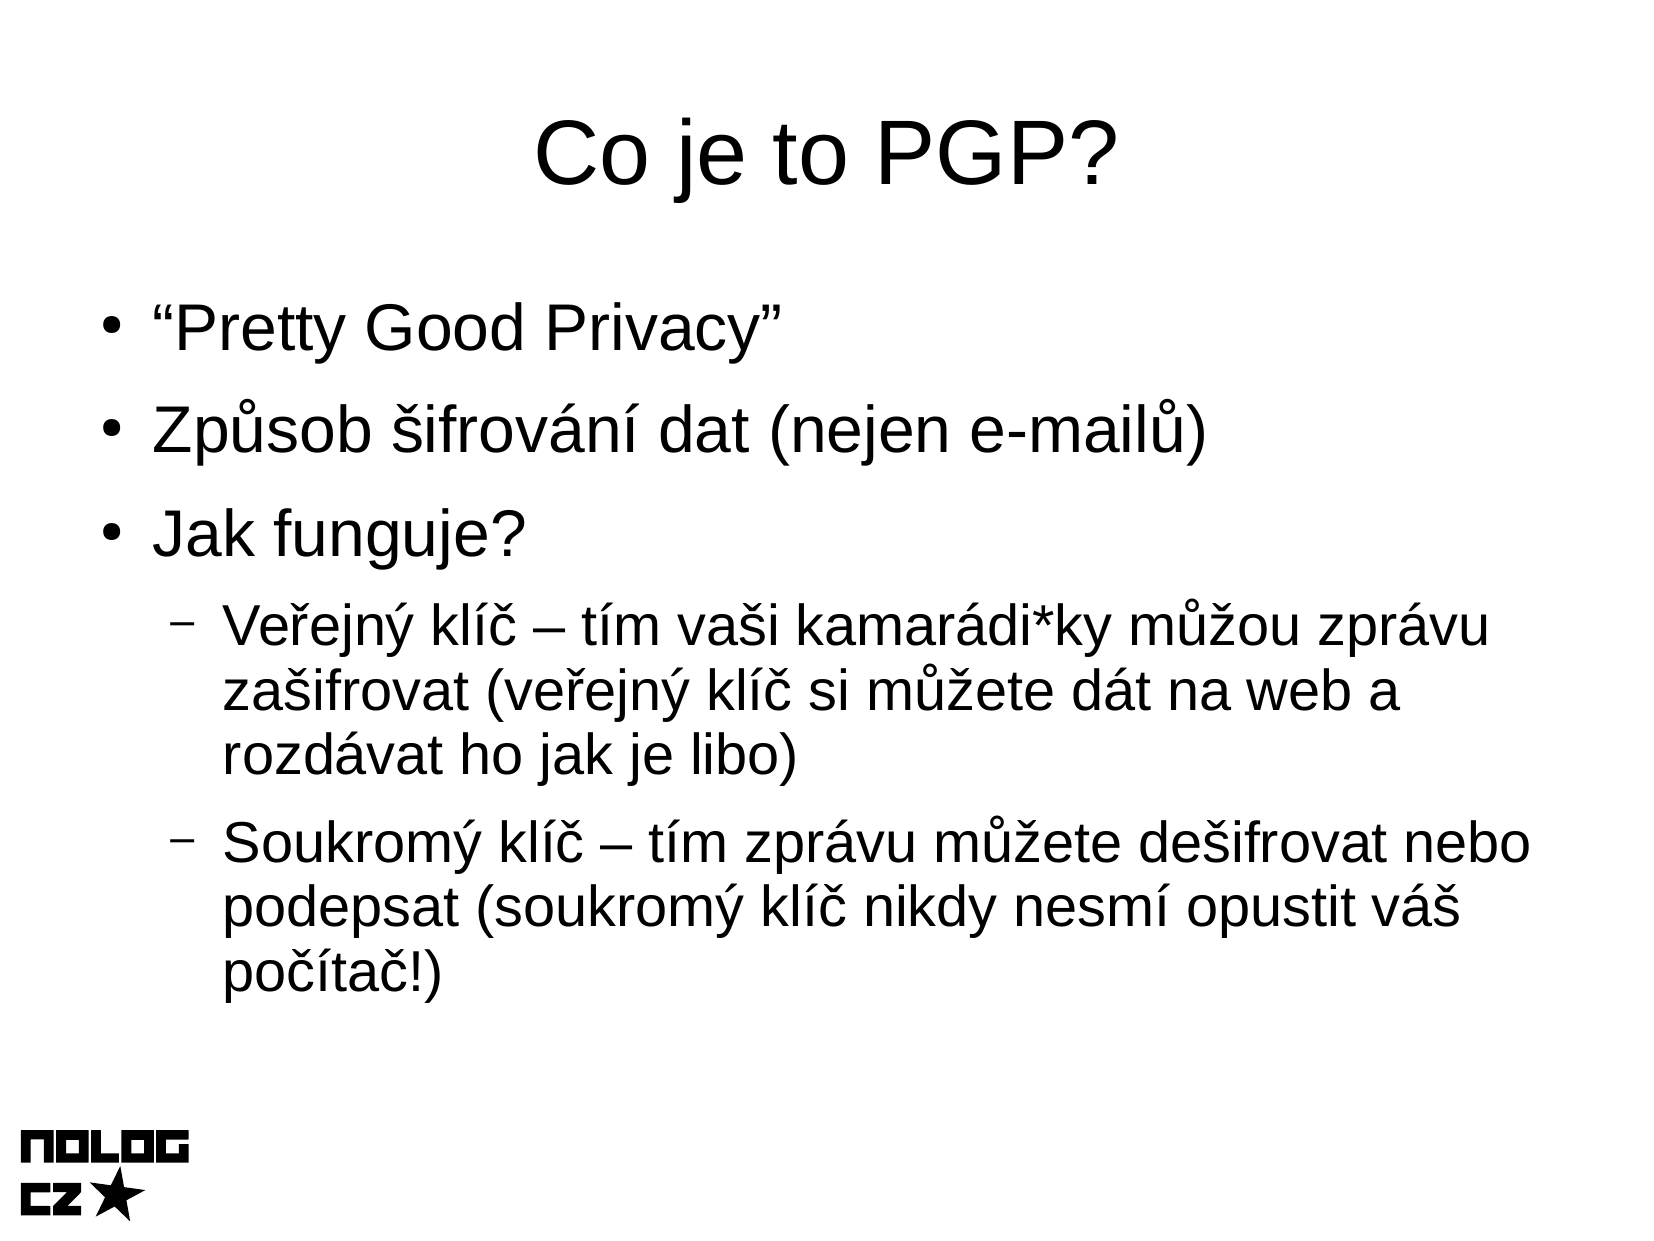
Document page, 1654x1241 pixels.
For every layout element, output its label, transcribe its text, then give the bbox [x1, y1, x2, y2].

picture [14, 1125, 196, 1227]
list “Pretty Good Privacy” Způsob šifrování dat (nejen e-mailů) Jak funguje? Veřejný klíč – tím vaši kamarádi*ky můžou zprávu zašifrovat (veřejný klíč si můžete dát na web a rozdávat ho jak je libo) Soukromý klíč – tím zprávu můžete dešifrovat nebo podepsat (soukromý klíč nikdy nesmí opustit váš počítač!) [82, 290, 1571, 1010]
title Co je to PGP? [82, 49, 1571, 257]
